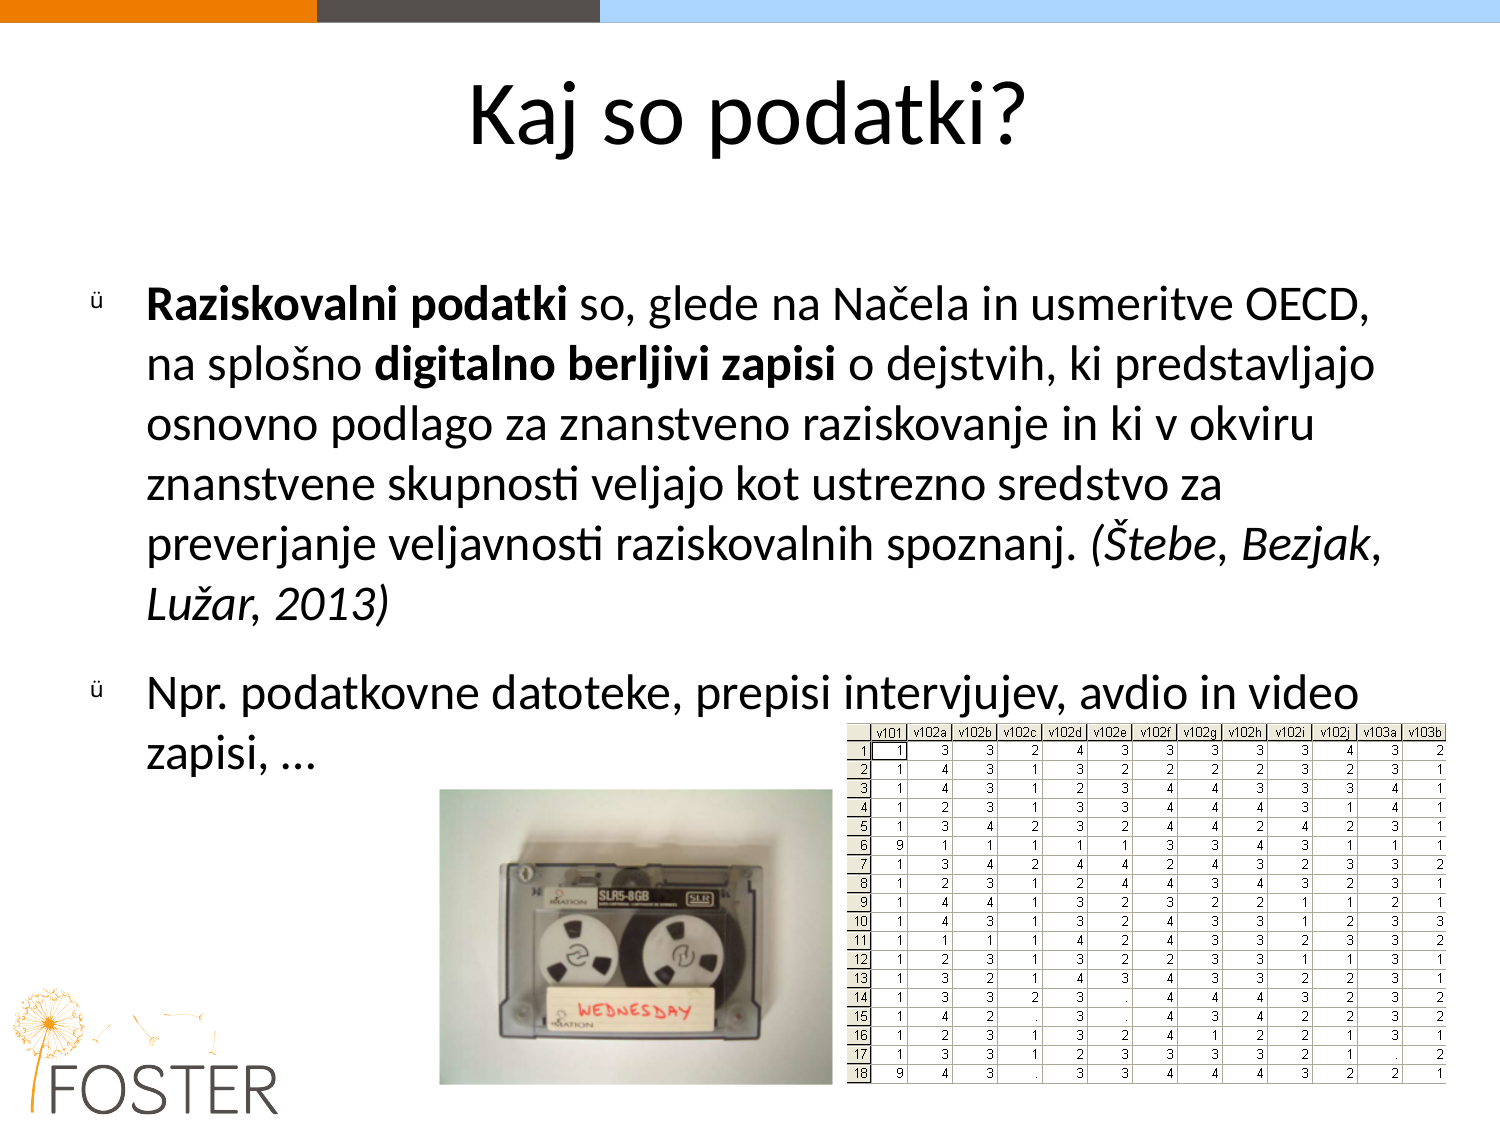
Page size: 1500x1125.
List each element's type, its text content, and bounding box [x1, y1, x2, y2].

picture [436, 787, 835, 1086]
list Raziskovalni podatki so, glede na Načela in usmeritve OECD, na splošno digitalno berljivi zapisi o dejstvih, ki predstavljajo osnovno podlago za znanstveno raziskovanje in ki v okviru znanstvene skupnosti veljajo kot ustrezno sredstvo za preverjanje veljavnosti raziskovalnih spoznanj. (Štebe, Bezjak, Lužar, 2013) Npr. podatkovne datoteke, prepisi intervjujev, avdio in video zapisi, … [75, 262, 1425, 1005]
picture [13, 988, 278, 1125]
title Kaj so podatki? [75, 45, 1425, 233]
picture [847, 723, 1446, 1084]
